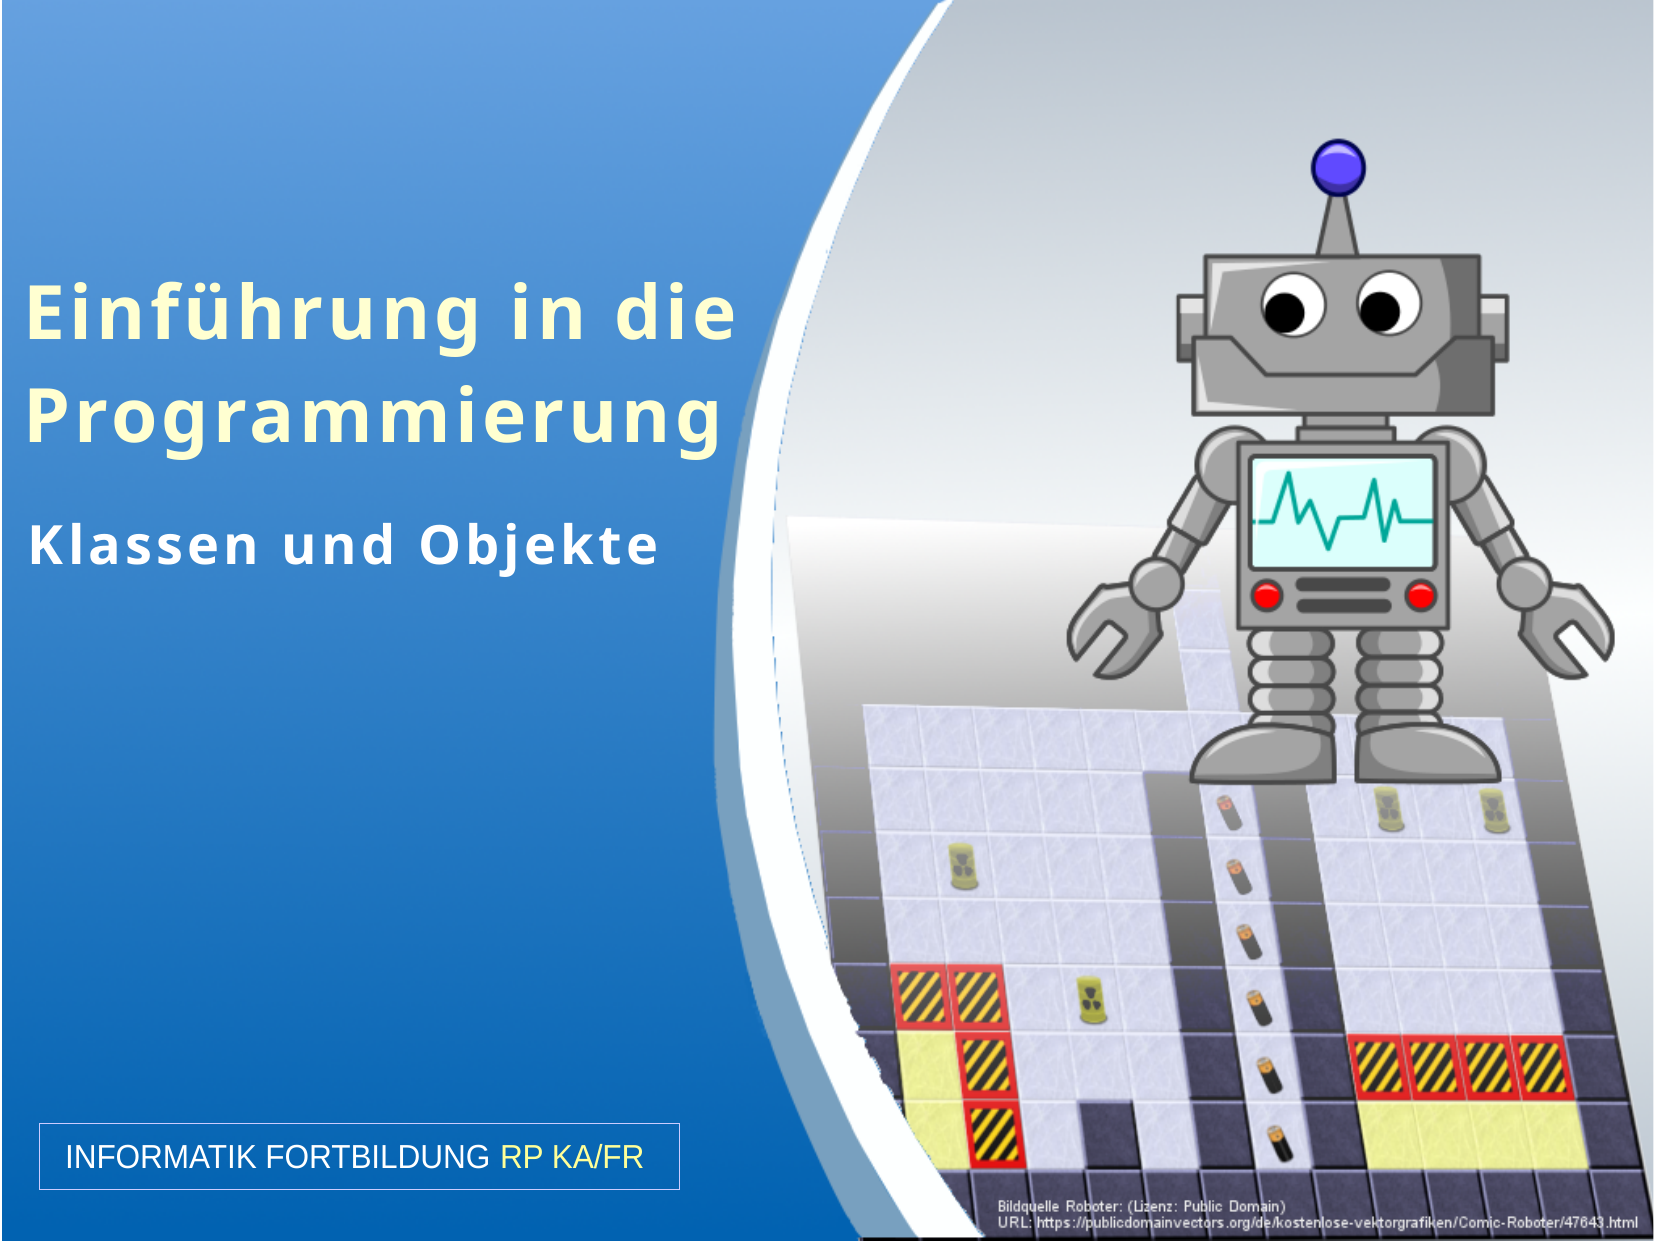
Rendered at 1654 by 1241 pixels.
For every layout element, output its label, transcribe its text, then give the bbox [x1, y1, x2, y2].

text_box Klassen und Objekte [13, 499, 797, 786]
text_box Einführung in die Programmierung [8, 252, 792, 539]
picture [2, 0, 1654, 1241]
text_box INFORMATIK FORTBILDUNG RP KA/FR [39, 1123, 680, 1190]
